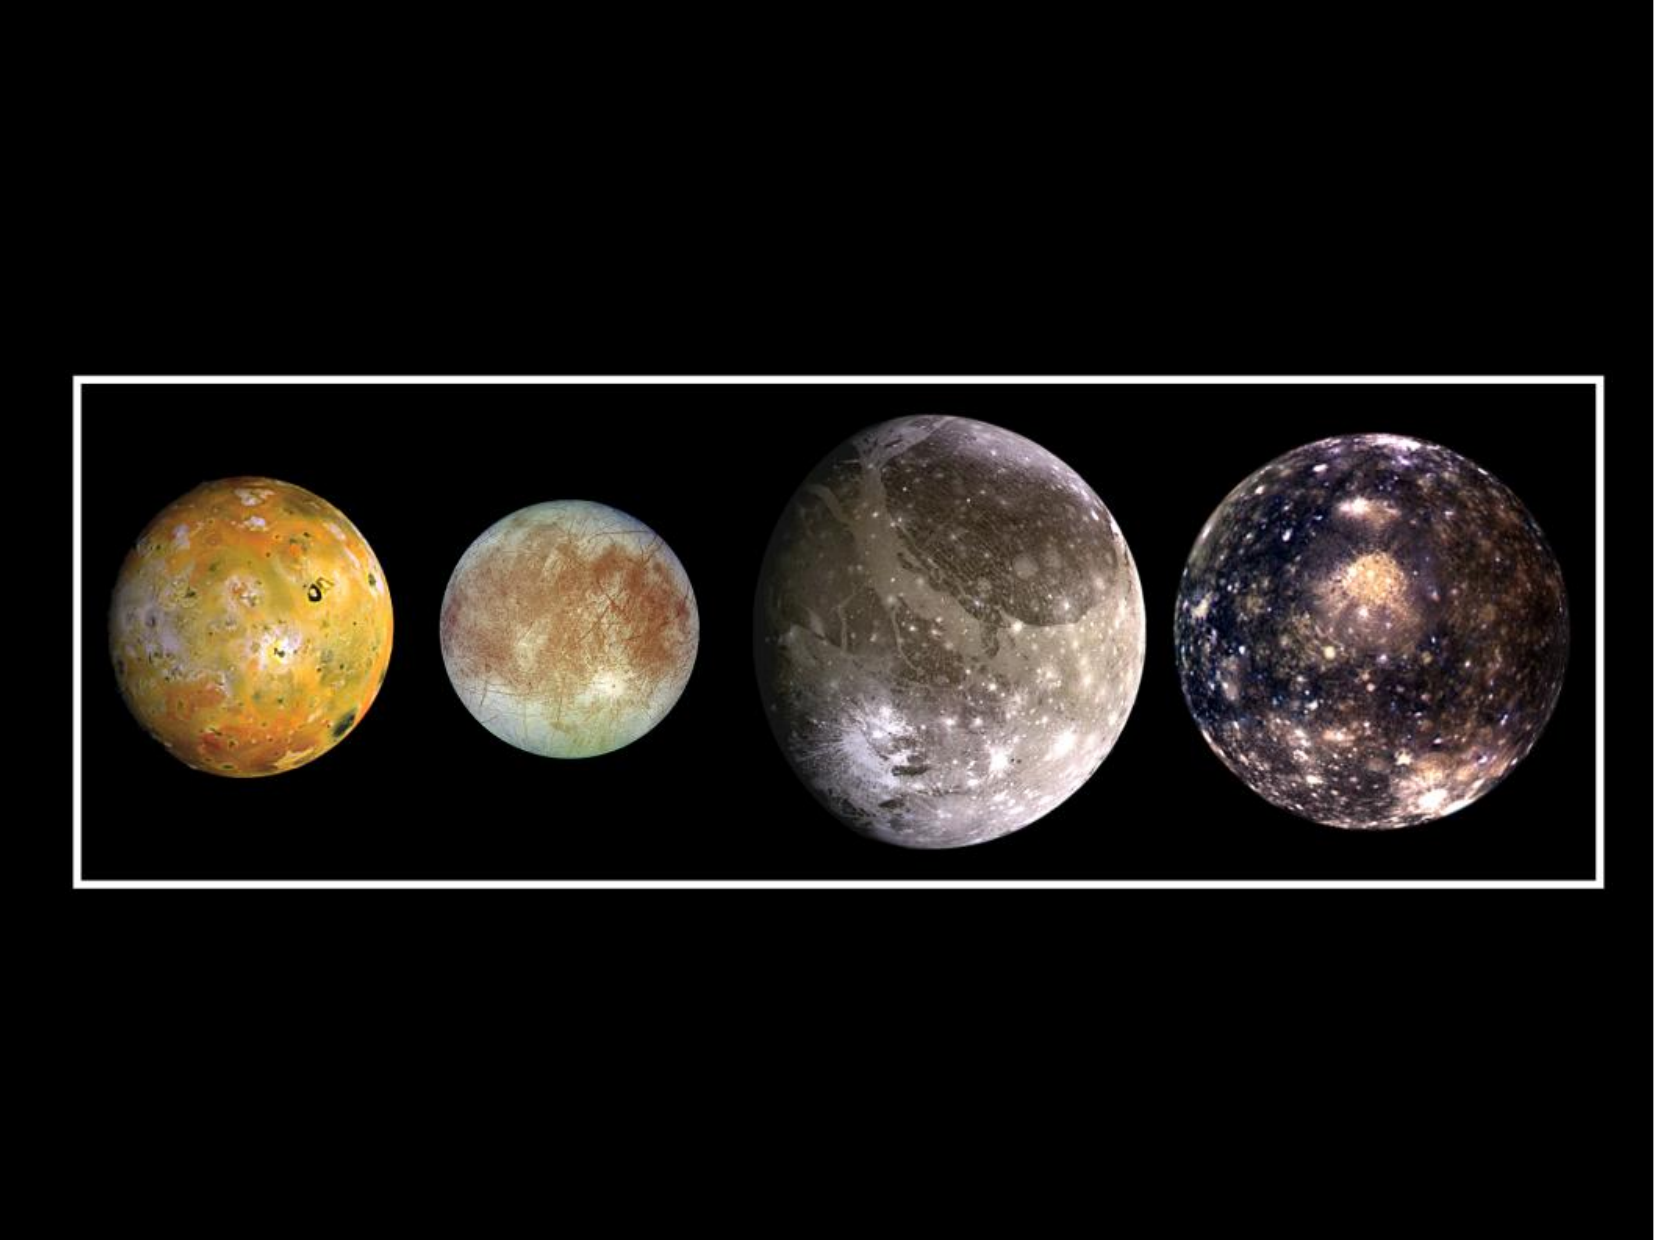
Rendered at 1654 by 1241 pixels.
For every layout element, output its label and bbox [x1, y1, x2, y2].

picture [65, 370, 1613, 897]
